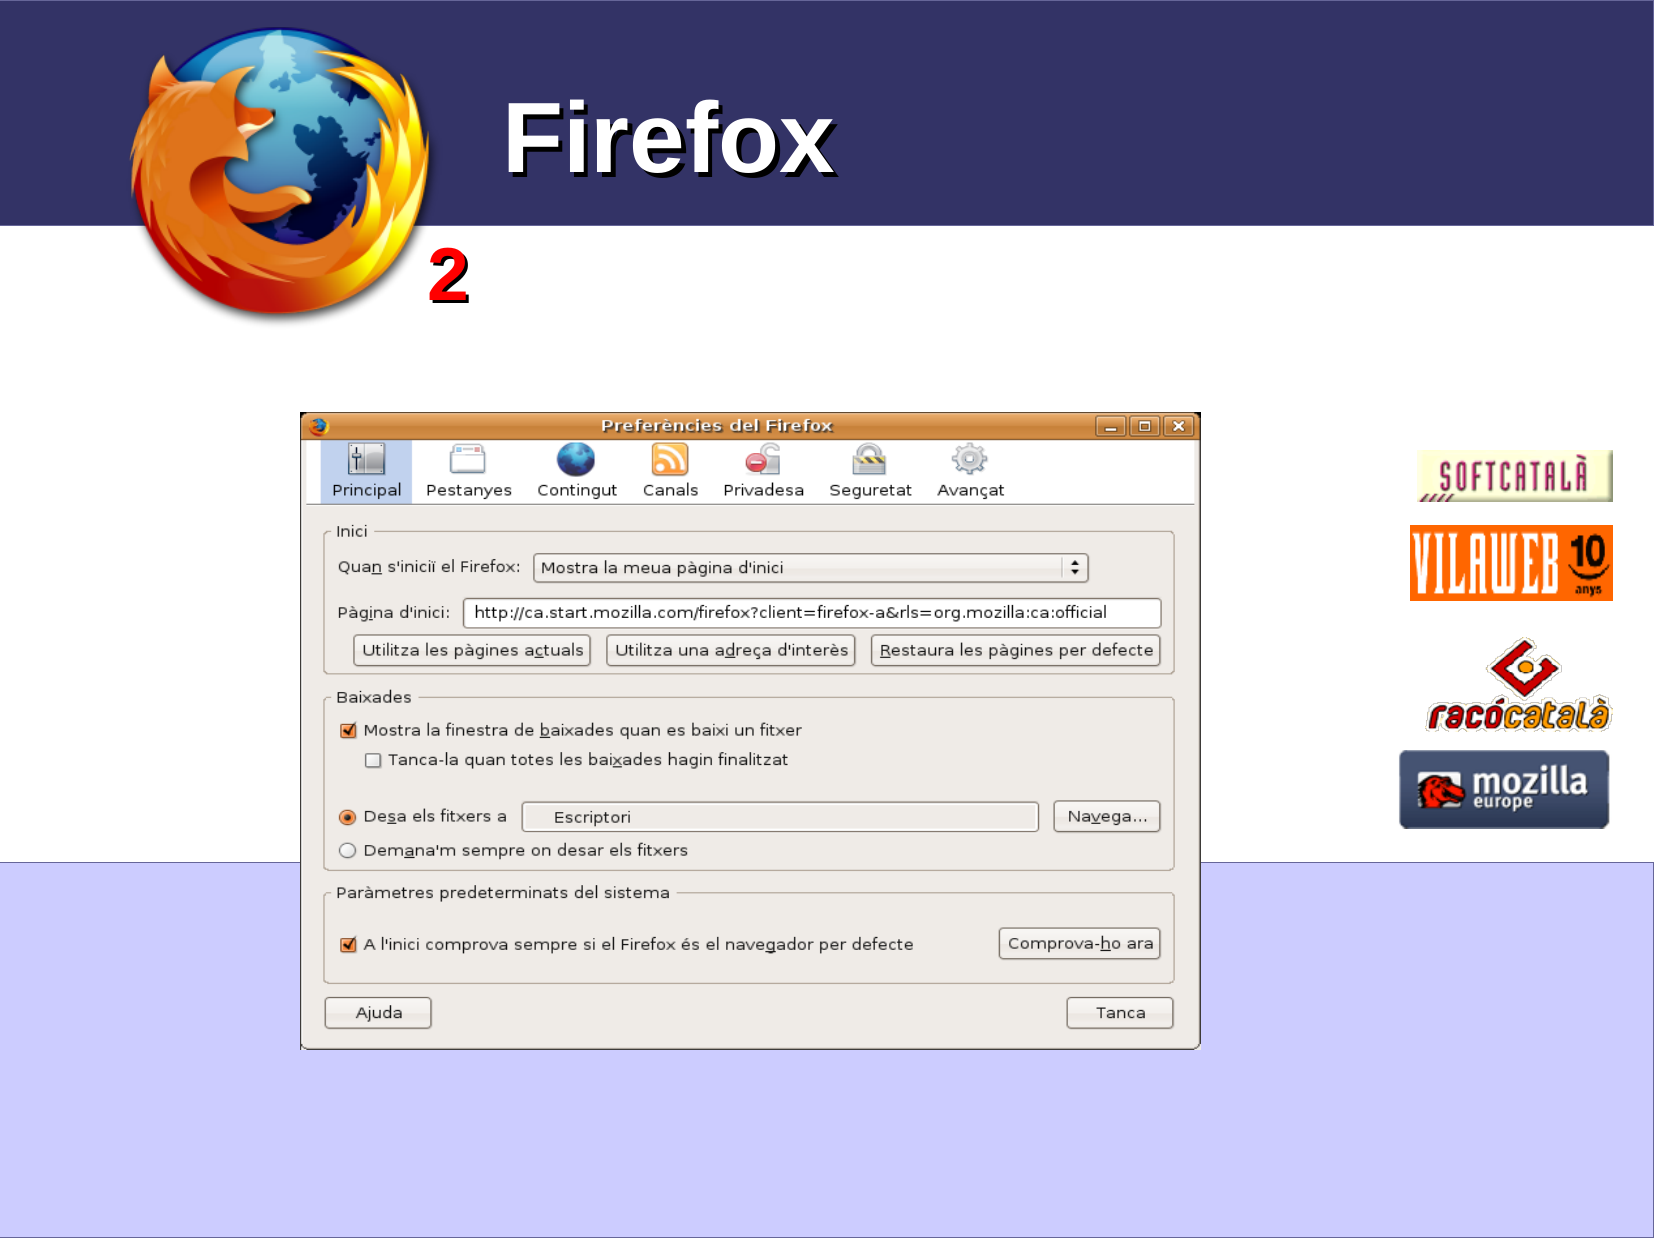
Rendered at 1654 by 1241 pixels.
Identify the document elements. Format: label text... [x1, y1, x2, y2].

picture [1387, 750, 1622, 829]
picture [112, 3, 451, 338]
text_box [0, 0, 1654, 226]
text_box [0, 862, 1654, 1238]
picture [1410, 525, 1613, 601]
text_box Firefox [487, 75, 938, 202]
picture [1417, 450, 1613, 502]
picture [1425, 637, 1613, 732]
text_box 2 [412, 225, 526, 338]
picture [300, 412, 1201, 1051]
